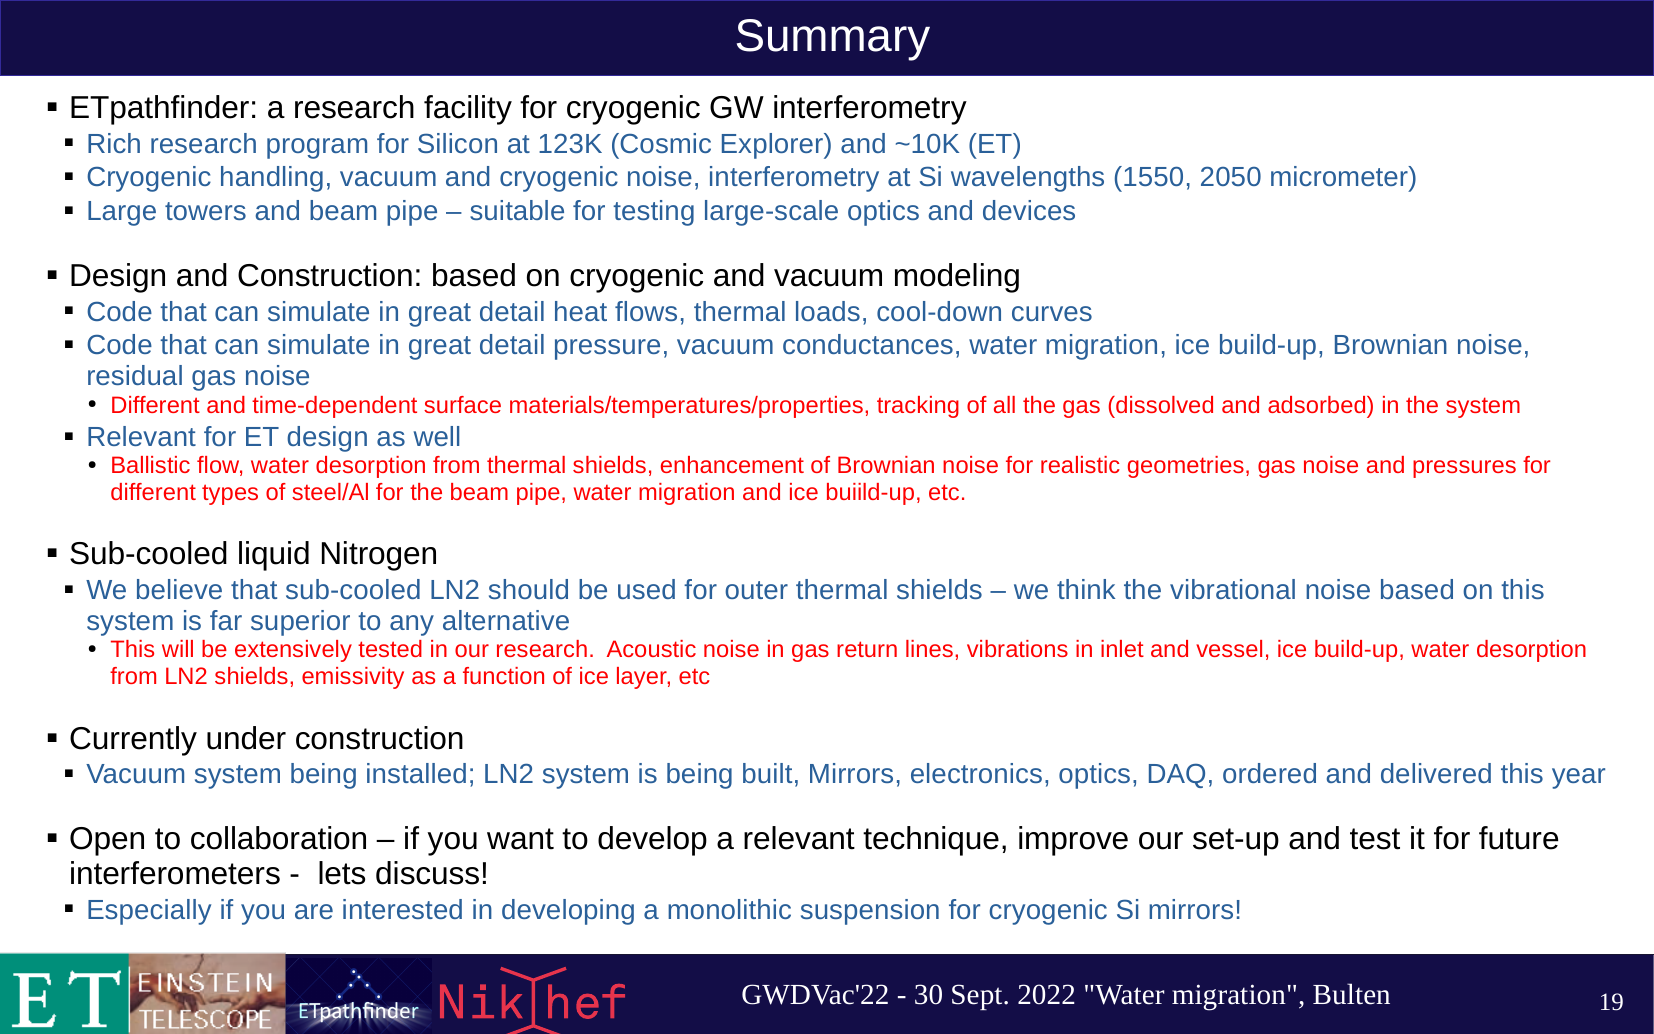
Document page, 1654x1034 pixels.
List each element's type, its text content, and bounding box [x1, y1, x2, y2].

list ETpathfinder: a research facility for cryogenic GW interferometry Rich research program for Silicon at 123K (Cosmic Explorer) and ~10K (ET) Cryogenic handling, vacuum and cryogenic noise, interferometry at Si wavelengths (1550, 2050 micrometer) Large towers and beam pipe – suitable for testing large-scale optics and devices Design and Construction: based on cryogenic and vacuum modeling Code that can simulate in great detail heat flows, thermal loads, cool-down curves Code that can simulate in great detail pressure, vacuum conductances, water migration, ice build-up, Brownian noise, residual gas noise Different and time-dependent surface materials/temperatures/properties, tracking of all the gas (dissolved and adsorbed) in the system Relevant for ET design as well Ballistic flow, water desorption from thermal shields, enhancement of Brownian noise for realistic geometries, gas noise and pressures for different types of steel/Al for the beam pipe, water migration and ice buiild-up, etc. Sub-cooled liquid Nitrogen We believe that sub-cooled LN2 should be used for outer thermal shields – we think the vibrational noise based on this system is far superior to any alternative This will be extensively tested in our research. Acoustic noise in gas return lines, vibrations in inlet and vessel, ice build-up, water desorption from LN2 shields, emissivity as a function of ice layer, etc Currently under construction Vacuum system being installed; LN2 system is being built, Mirrors, electronics, optics, DAQ, ordered and delivered this year Open to collaboration – if you want to develop a relevant technique, improve our set-up and test it for future interferometers - lets discuss! Especially if you are interested in developing a monolithic suspension for cryogenic Si mirrors! [45, 90, 1621, 931]
title Summary [75, 1, 1591, 70]
picture [0, 951, 432, 1034]
